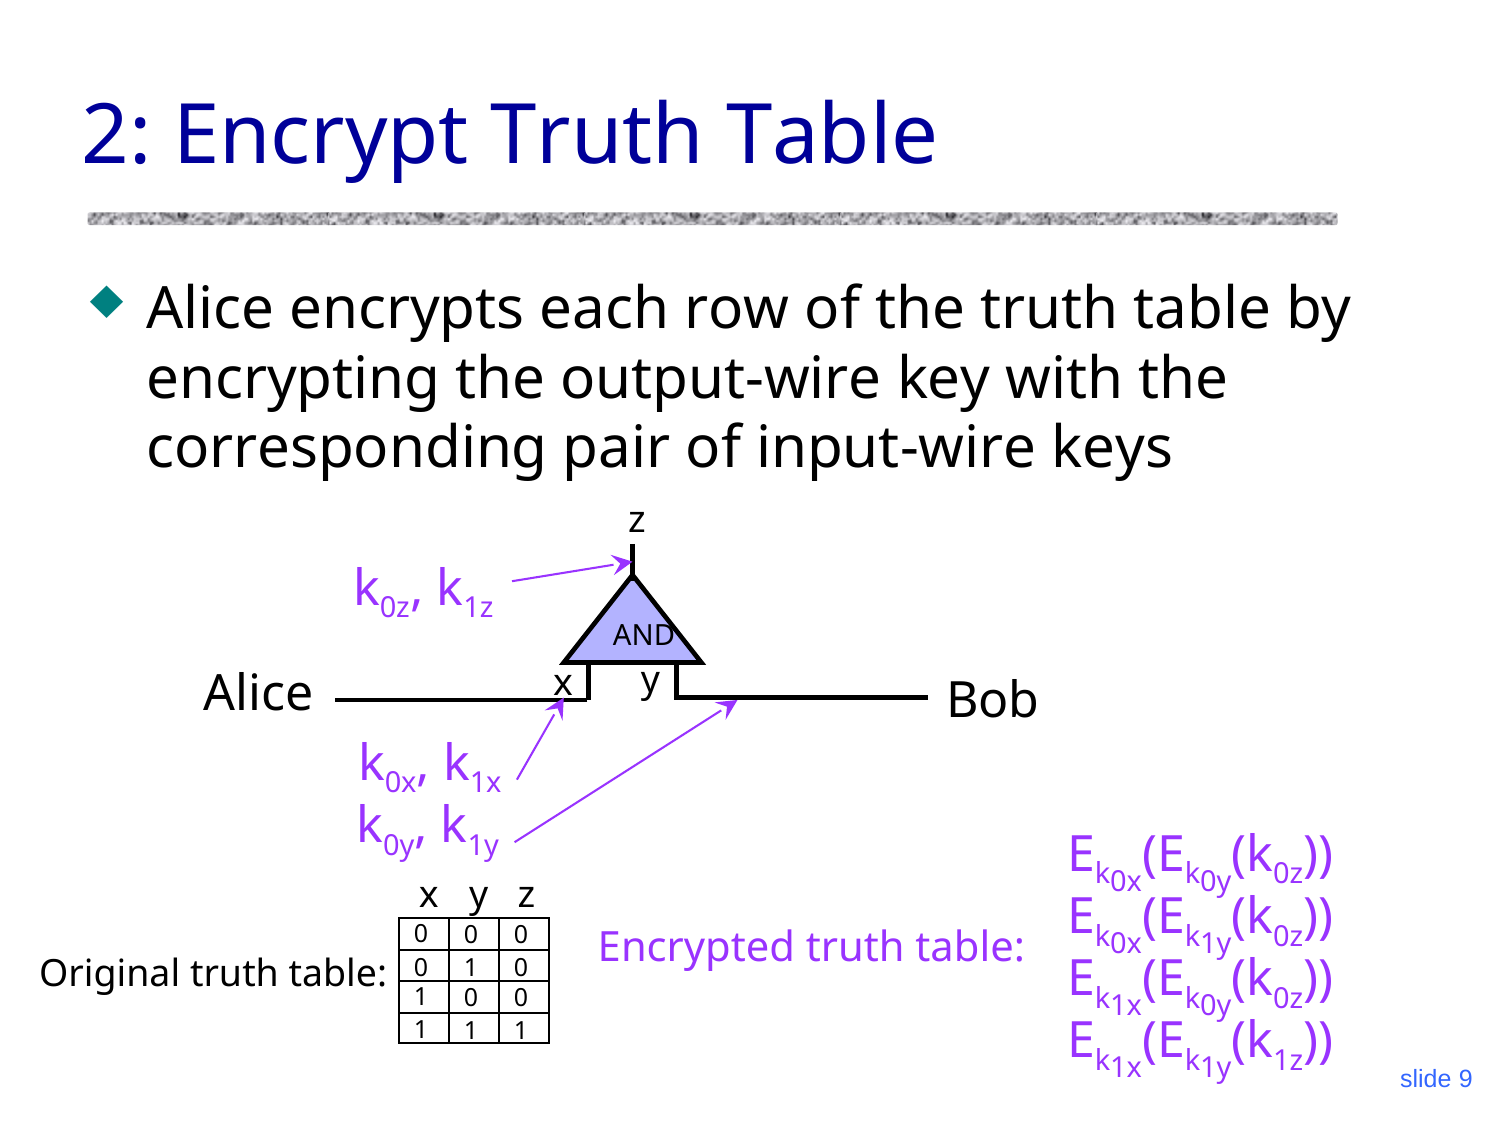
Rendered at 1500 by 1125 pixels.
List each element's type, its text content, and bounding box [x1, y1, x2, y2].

text_box Ek0x(Ek1y(k0z)) [1052, 876, 1349, 938]
text_box k0y, k1y [341, 785, 514, 869]
text_box Ek1x(Ek0y(k0z)) [1052, 938, 1349, 999]
text_box y [454, 862, 502, 923]
text_box Ek0x(Ek0y(k0z)) [1052, 813, 1349, 876]
text_box 0 [449, 973, 494, 1006]
text_box AND [574, 578, 702, 663]
text_box x [538, 702, 555, 711]
text_box 1 [399, 1044, 444, 1052]
text_box 0 [450, 923, 494, 944]
text_box slide <number> [1174, 1025, 1488, 1101]
text_box x [564, 702, 588, 711]
title 2: Encrypt Truth Table [66, 37, 1450, 188]
text_box 0 [516, 960, 524, 973]
text_box 1 [449, 1006, 494, 1053]
text_box 1 [499, 1006, 544, 1053]
text_box 0 [500, 923, 544, 944]
text_box k0x, k1x [343, 722, 517, 807]
text_box 1 [399, 972, 444, 1019]
text_box Ek1x(Ek1y(k1z)) [1052, 999, 1349, 1092]
text_box 0 [466, 990, 474, 1004]
text_box 1 [449, 944, 494, 973]
text_box x [538, 649, 588, 701]
text_box 1 [400, 1019, 444, 1042]
text_box k0z, k1z [338, 547, 509, 632]
text_box Alice [188, 653, 329, 729]
text_box 0 [516, 990, 524, 1004]
text_box z [613, 487, 661, 548]
text_box z [502, 862, 551, 923]
text_box 0 [399, 943, 444, 972]
list Alice encrypts each row of the truth table by encrypting the output-wire key with the corresponding pair of input-wire keys [74, 262, 1450, 1088]
text_box 0 [400, 919, 444, 943]
picture [87, 212, 1338, 226]
text_box x [404, 862, 454, 923]
text_box Encrypted truth table: [582, 912, 1041, 979]
text_box y [626, 647, 676, 709]
text_box Original truth table: [24, 941, 398, 1003]
text_box 0 [499, 973, 544, 1006]
text_box 0 [416, 960, 424, 972]
text_box Bob [931, 660, 1055, 736]
text_box 0 [499, 944, 544, 973]
